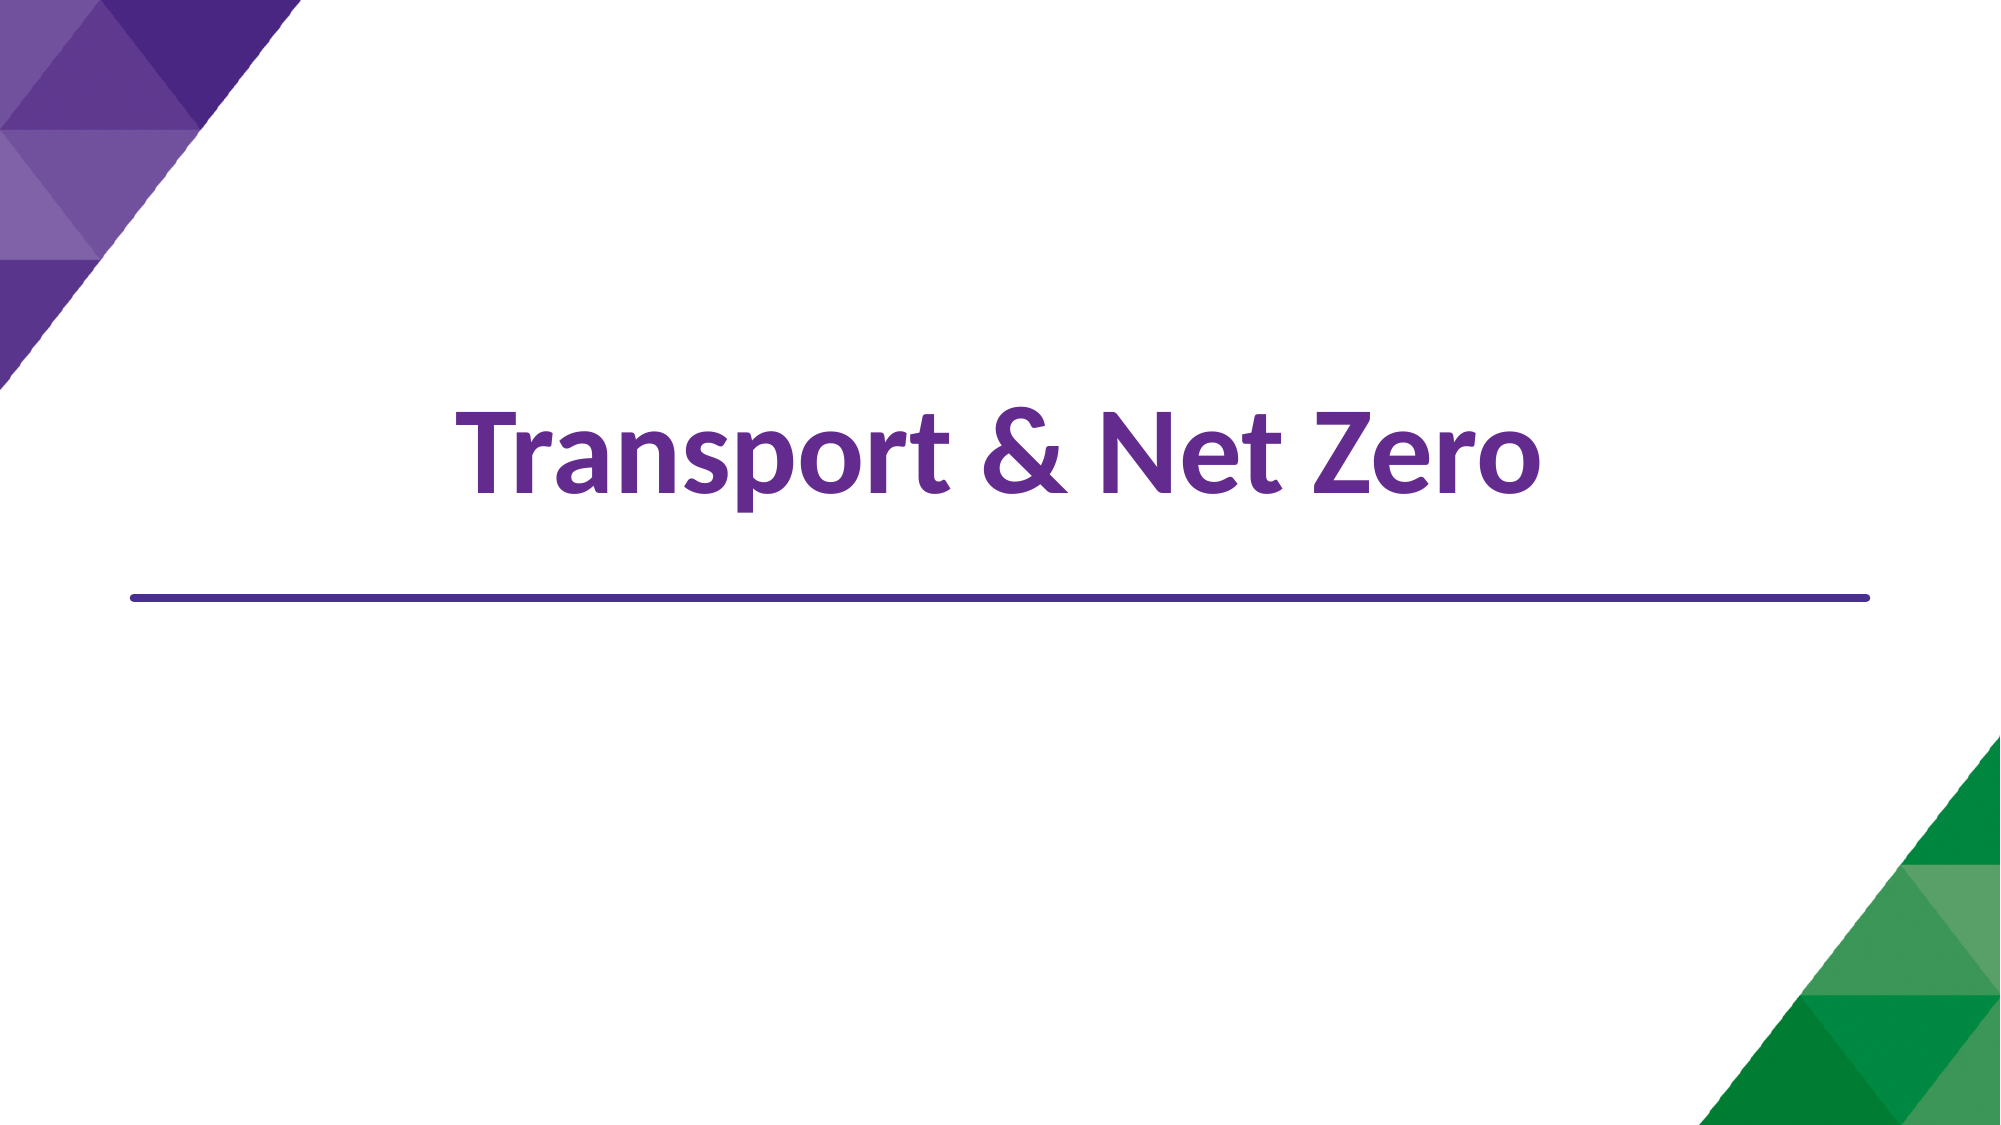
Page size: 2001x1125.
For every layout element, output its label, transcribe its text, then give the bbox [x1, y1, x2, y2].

title Transport & Net Zero [98, 251, 1902, 519]
